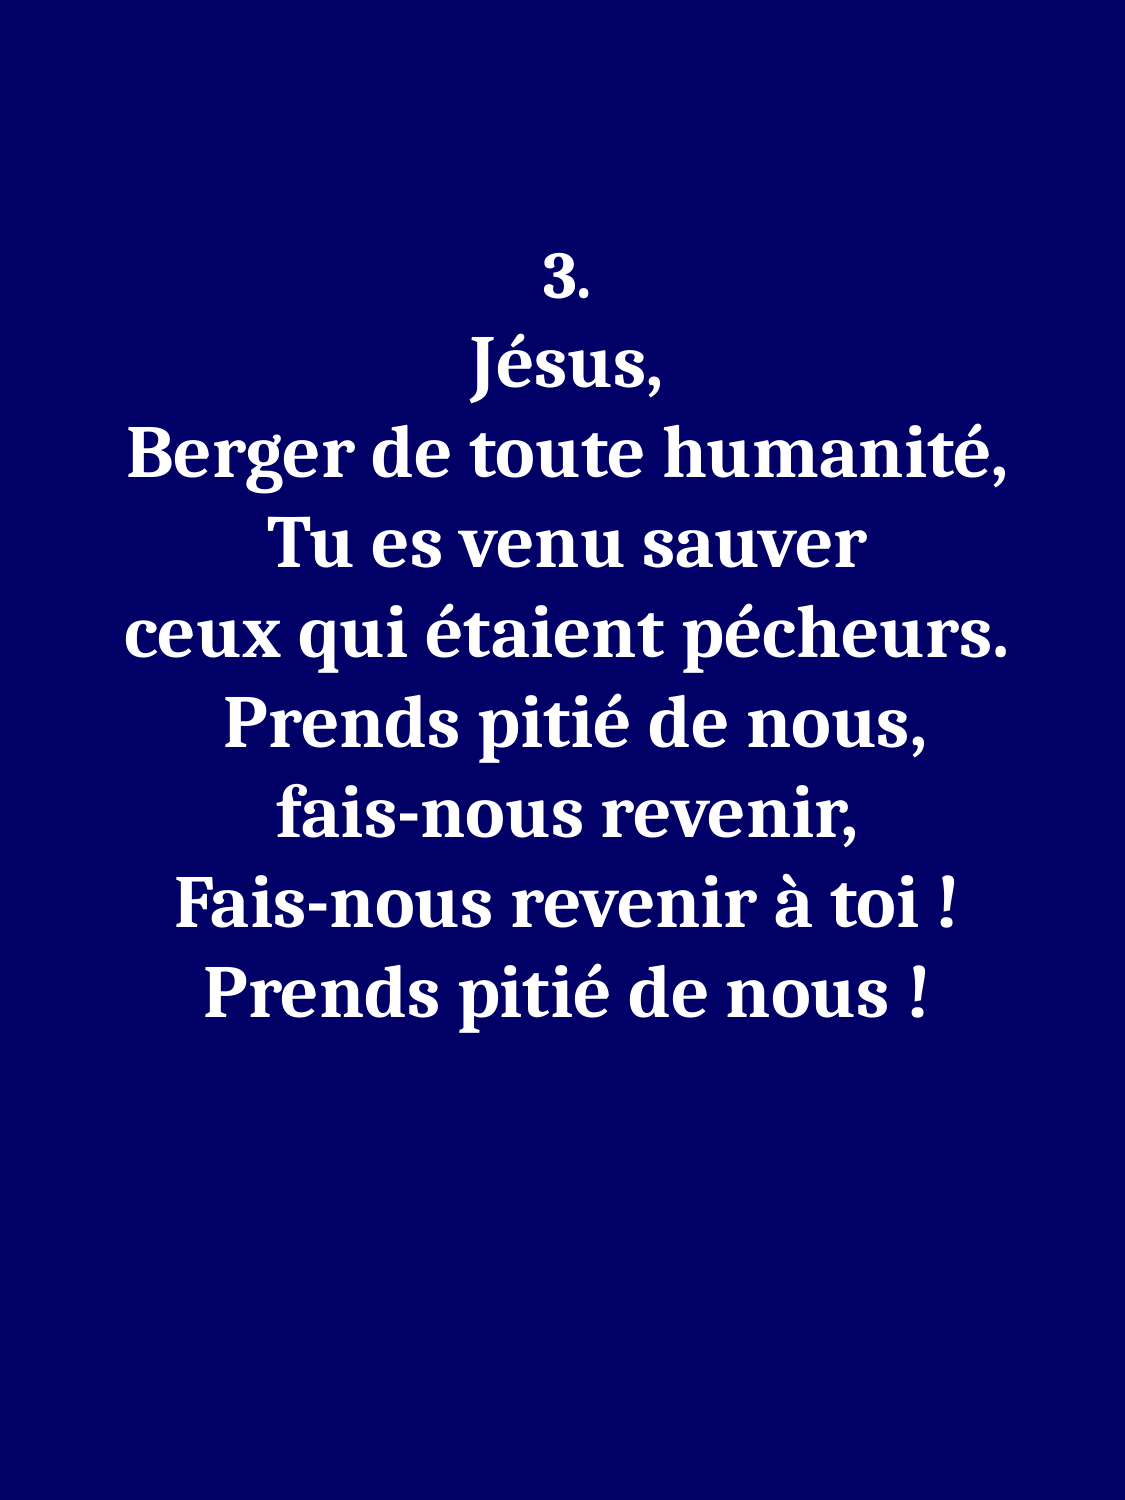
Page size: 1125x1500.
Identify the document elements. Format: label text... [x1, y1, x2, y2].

text_box 3. Jésus, Berger de toute humanité, Tu es venu sauver ceux qui étaient pécheurs. Prends pitié de nous, fais-nous revenir, Fais-nous revenir à toi ! Prends pitié de nous ! [10, 64, 1125, 1359]
